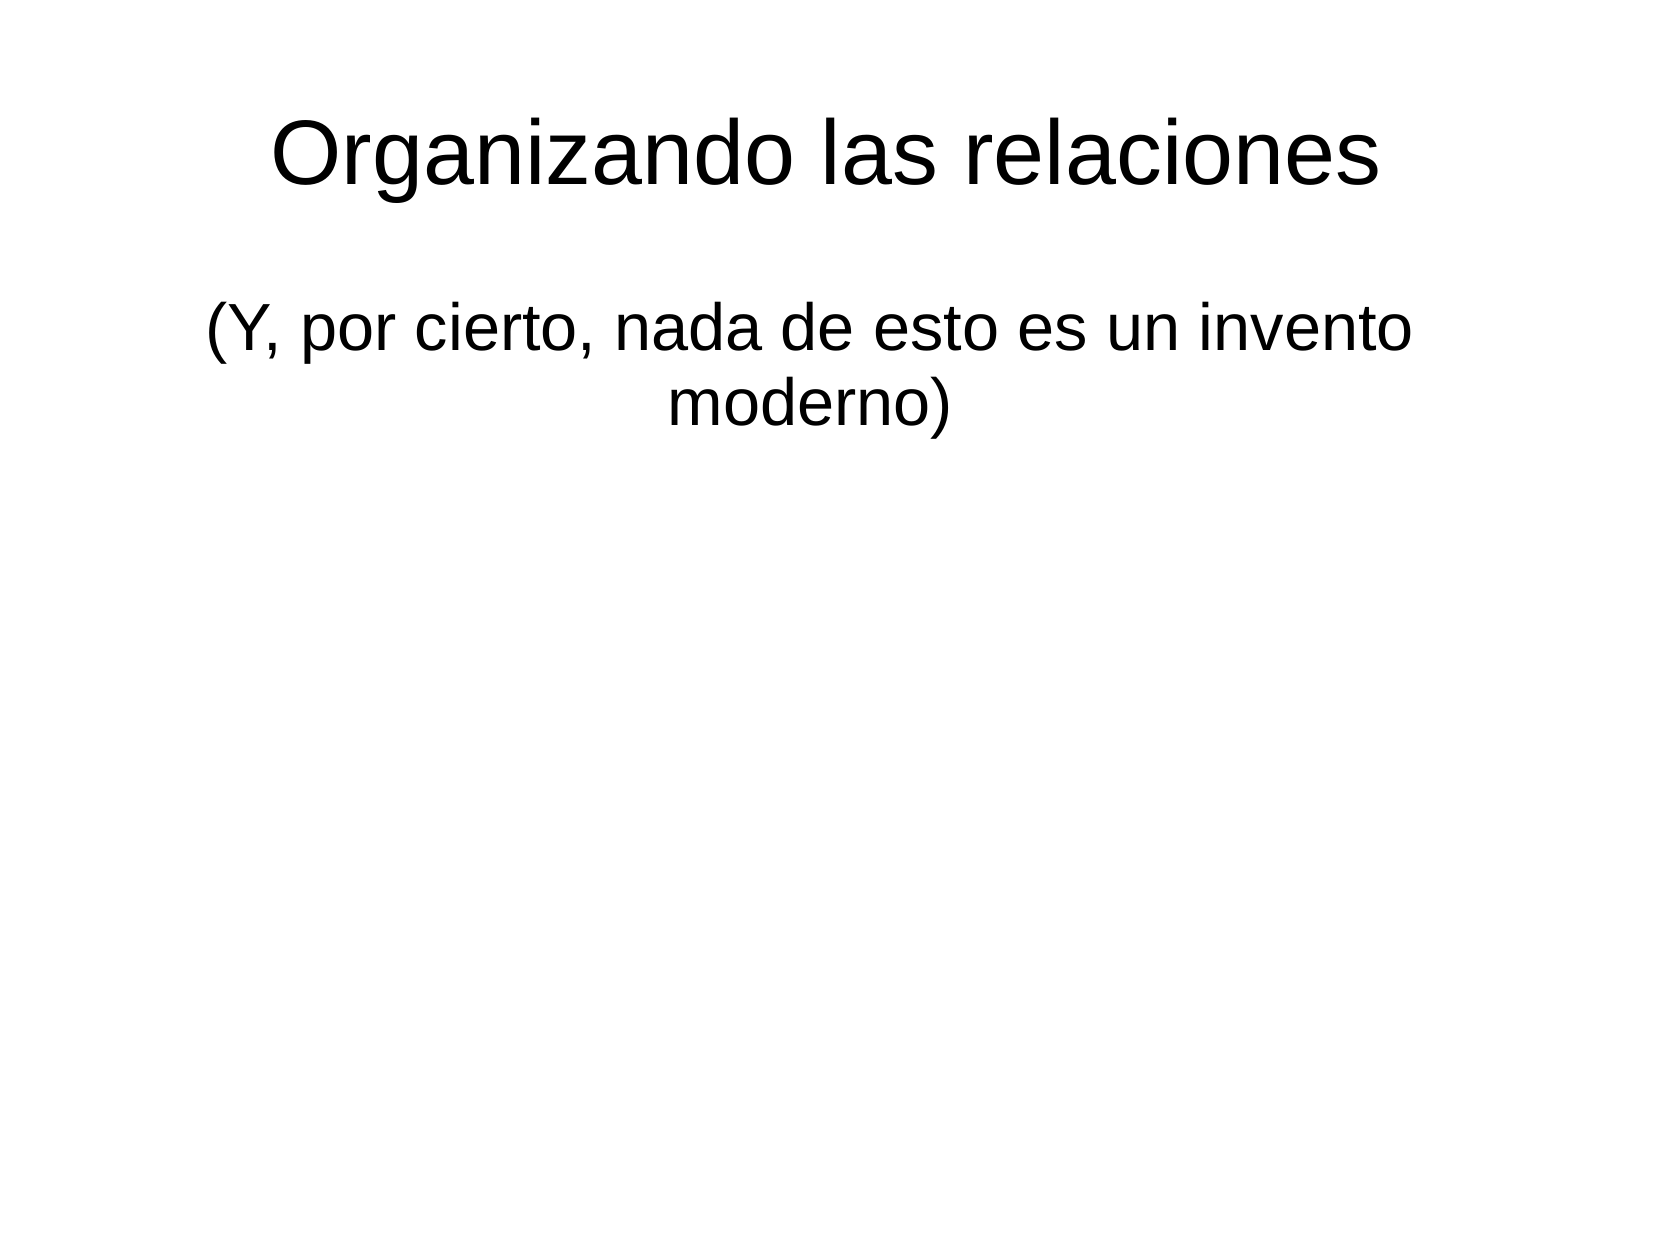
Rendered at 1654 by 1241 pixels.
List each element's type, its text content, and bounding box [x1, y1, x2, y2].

list (Y, por cierto, nada de esto es un invento moderno) [82, 290, 1538, 1010]
title Organizando las relaciones [82, 49, 1571, 257]
